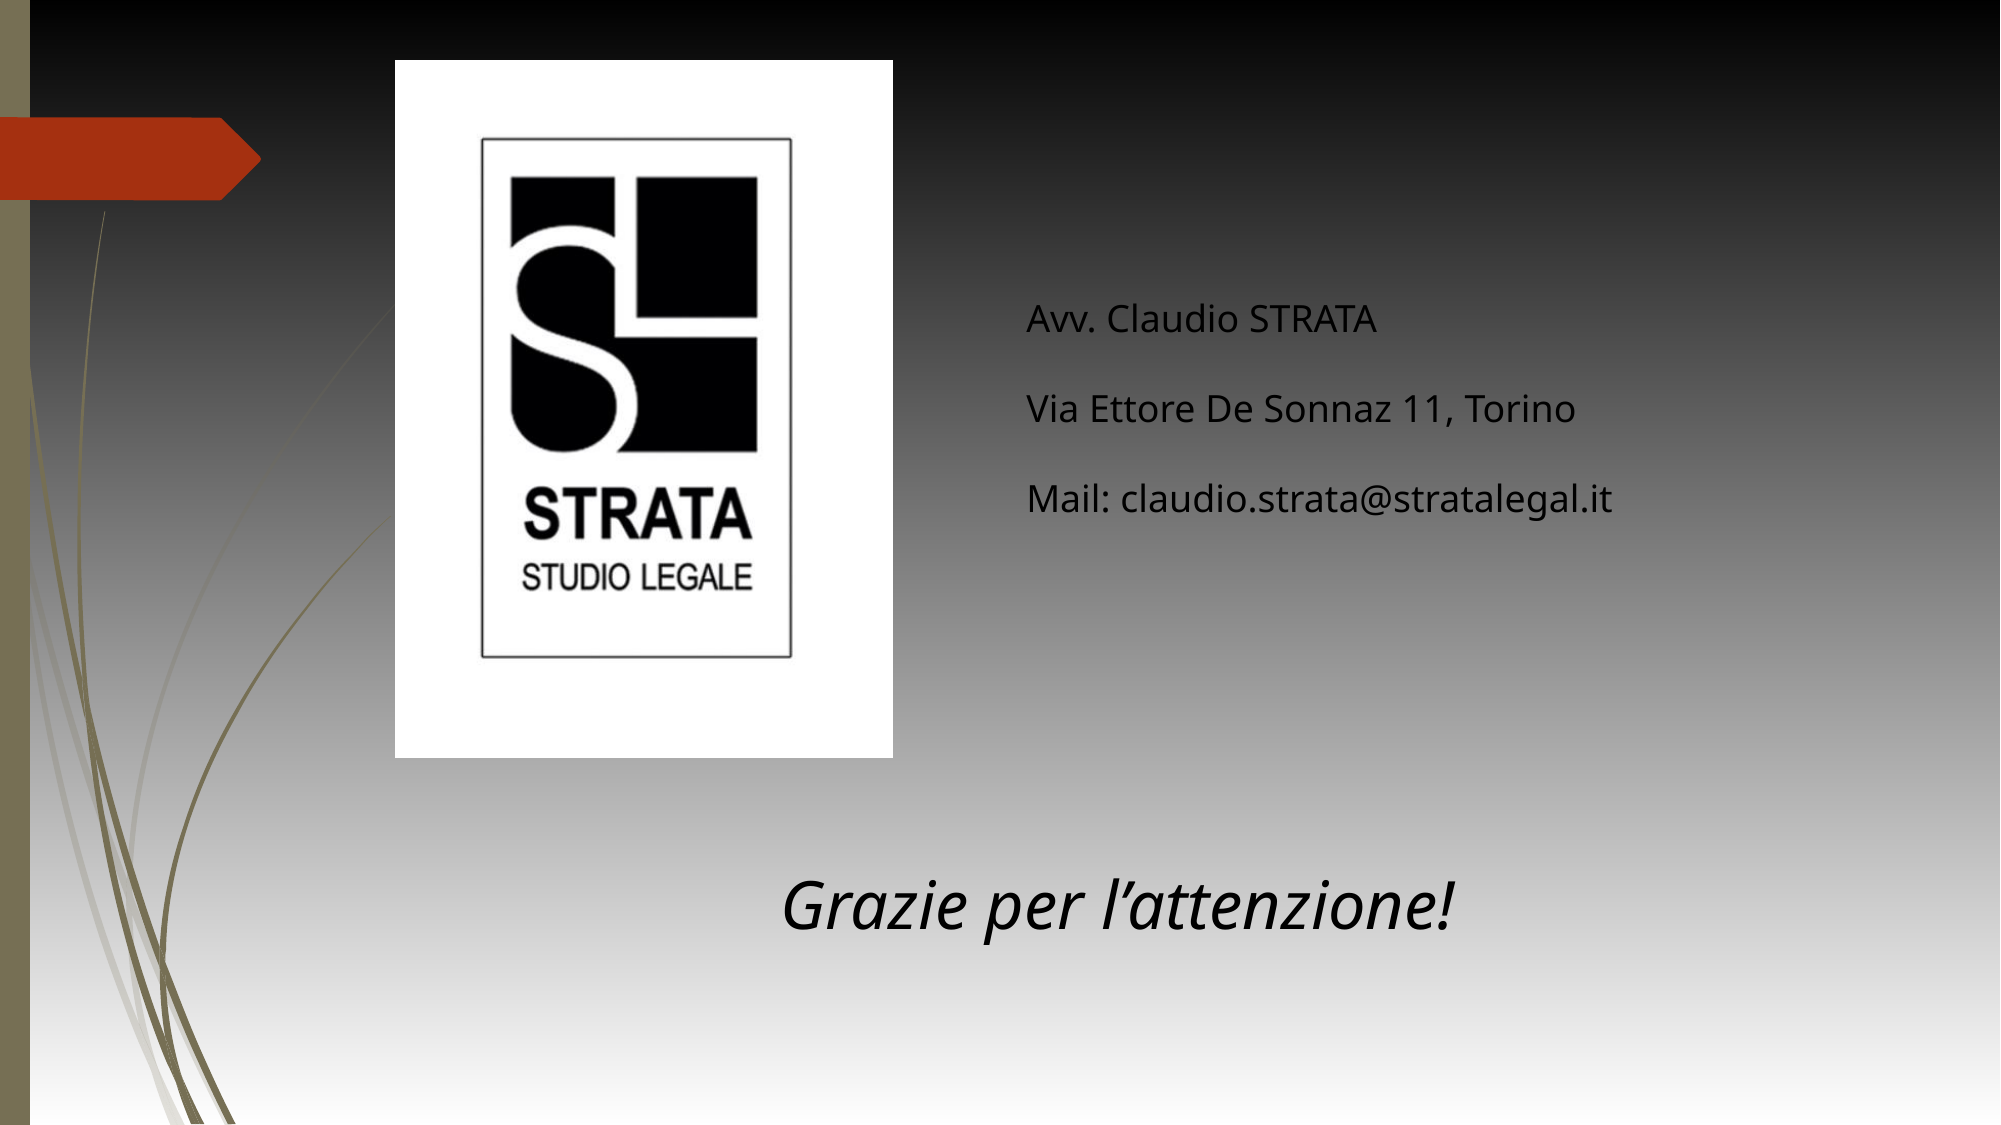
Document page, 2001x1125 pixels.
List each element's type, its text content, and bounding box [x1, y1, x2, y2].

text_box Avv. Claudio STRATA Via Ettore De Sonnaz 11, Torino Mail: claudio.strata@stratalegal.it [1011, 287, 1839, 528]
picture [395, 60, 893, 758]
list Grazie per l’attenzione! [395, 855, 1859, 995]
